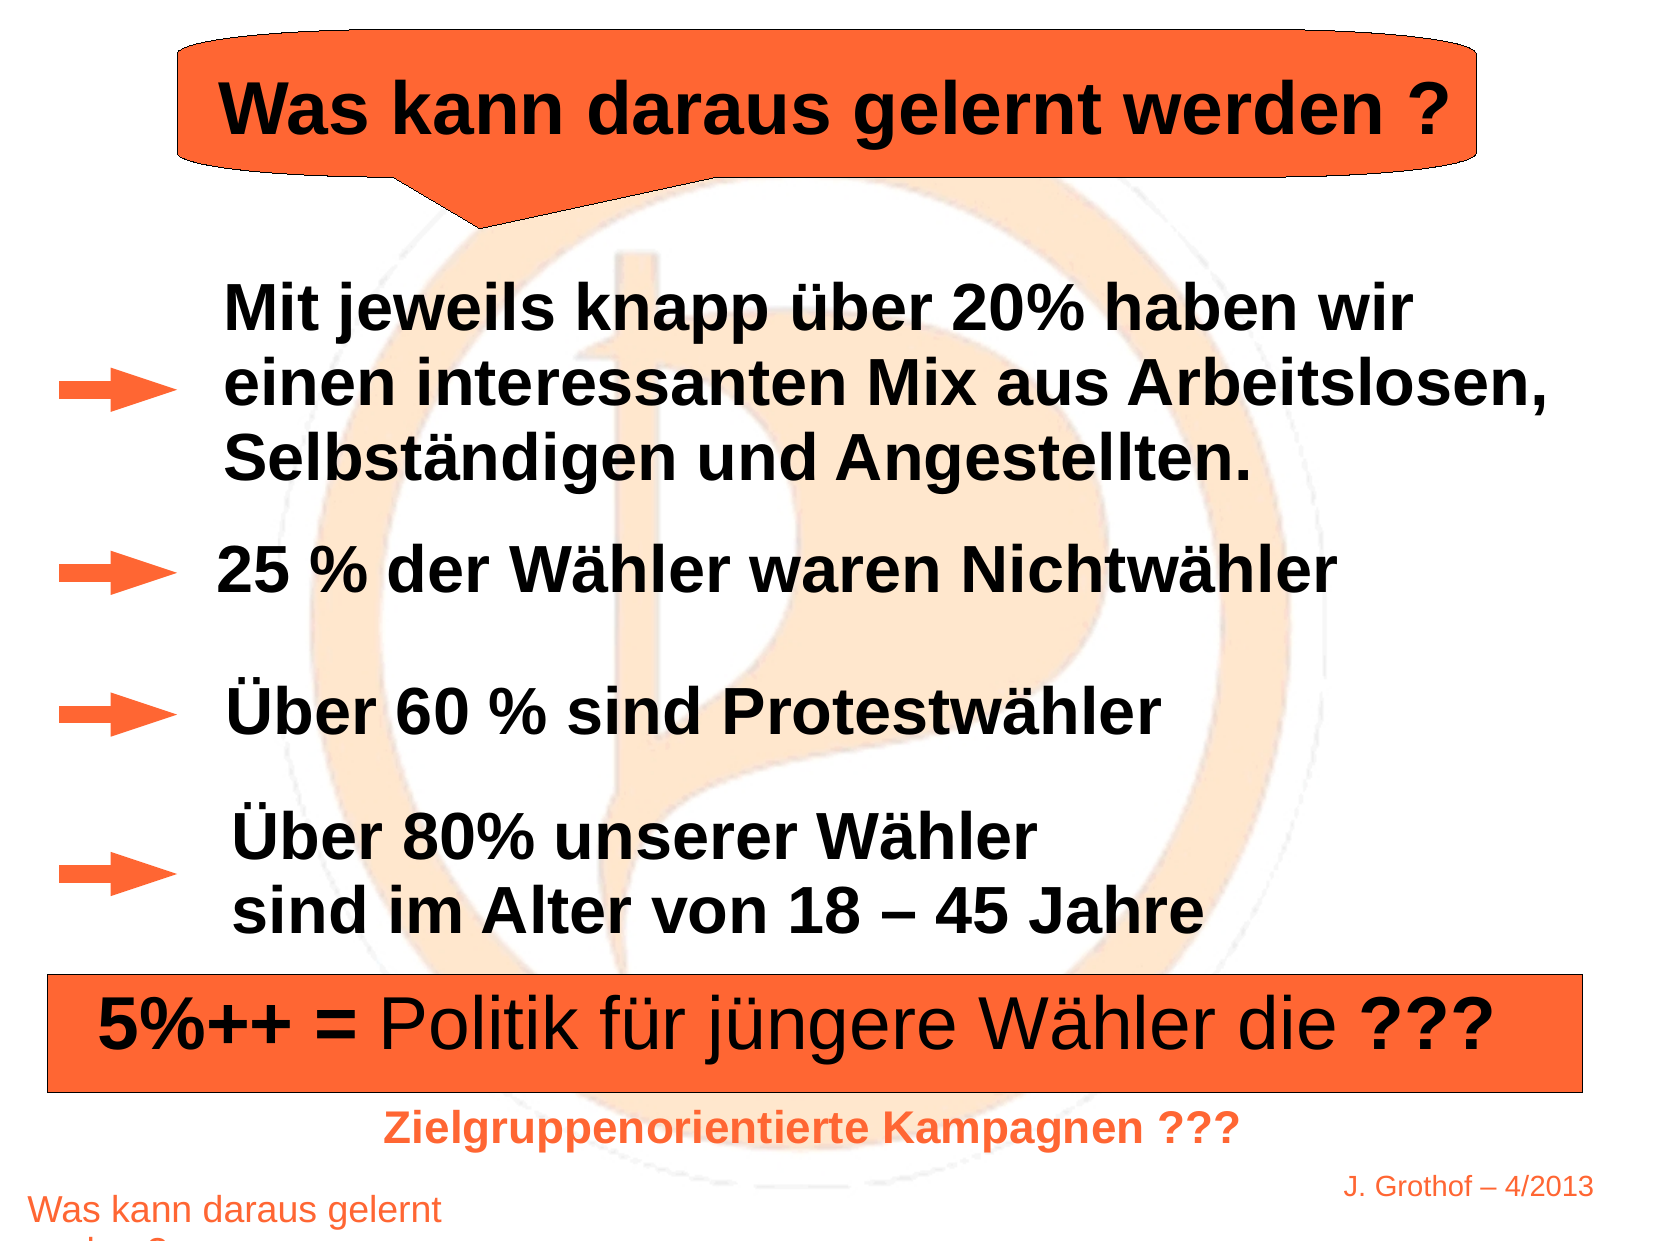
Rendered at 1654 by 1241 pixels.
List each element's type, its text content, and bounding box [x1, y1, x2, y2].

text_box [182, 158, 1471, 229]
text_box Über 60 % sind Protestwähler [210, 666, 1178, 756]
text_box 25 % der Wähler waren Nichtwähler [178, 524, 1447, 615]
text_box [47, 974, 1583, 1093]
text_box Zielgruppenorientierte Kampagnen ??? [369, 1094, 1285, 1162]
picture [0, 0, 1654, 1241]
text_box 5%++ = Politik für jüngere Wähler die ??? [82, 974, 1511, 1074]
text_box Was kann daraus gelernt werden ? [177, 58, 1477, 158]
text_box Was kann daraus gelernt werden ? [0, 1181, 621, 1239]
text_box [177, 29, 1477, 58]
text_box Über 80% unserer Wähler sind im Alter von 18 – 45 Jahre [217, 791, 1222, 956]
text_box Mit jeweils knapp über 20% haben wir einen interessanten Mix aus Arbeitslosen, Selbständigen und Angestellten. [208, 262, 1565, 502]
